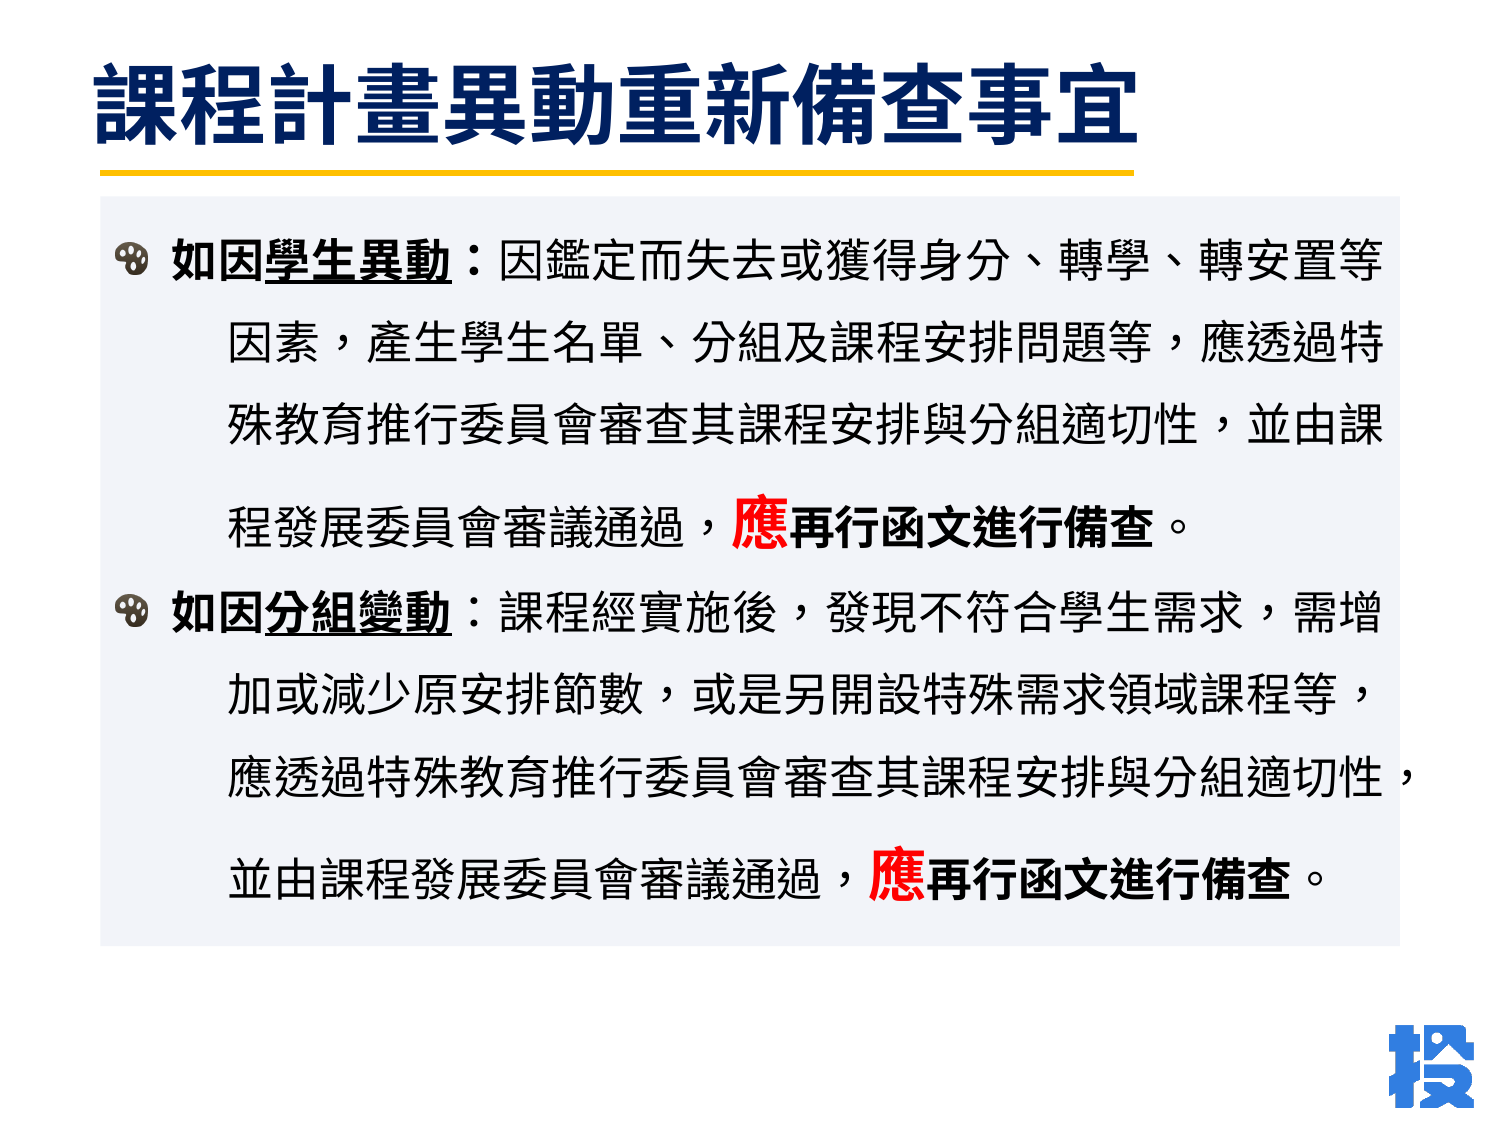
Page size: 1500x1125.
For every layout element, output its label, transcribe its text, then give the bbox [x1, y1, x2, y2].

text_box 如因學生異動：因鑑定而失去或獲得身分、轉學、轉安置等因素，產生學生名單、分組及課程安排問題等，應透過特殊教育推行委員會審查其課程安排與分組適切性，並由課程發展委員會審議通過，應再行函文進行備查。 如因分組變動：課程經實施後，發現不符合學生需求，需增加或減少原安排節數，或是另開設特殊需求領域課程等，應透過特殊教育推行委員會審查其課程安排與分組適切性，並由課程發展委員會審議通過，應再行函文進行備查。 [100, 196, 1400, 947]
text_box 課程計畫異動重新備查事宜 [76, 42, 1168, 164]
picture [1362, 997, 1500, 1125]
